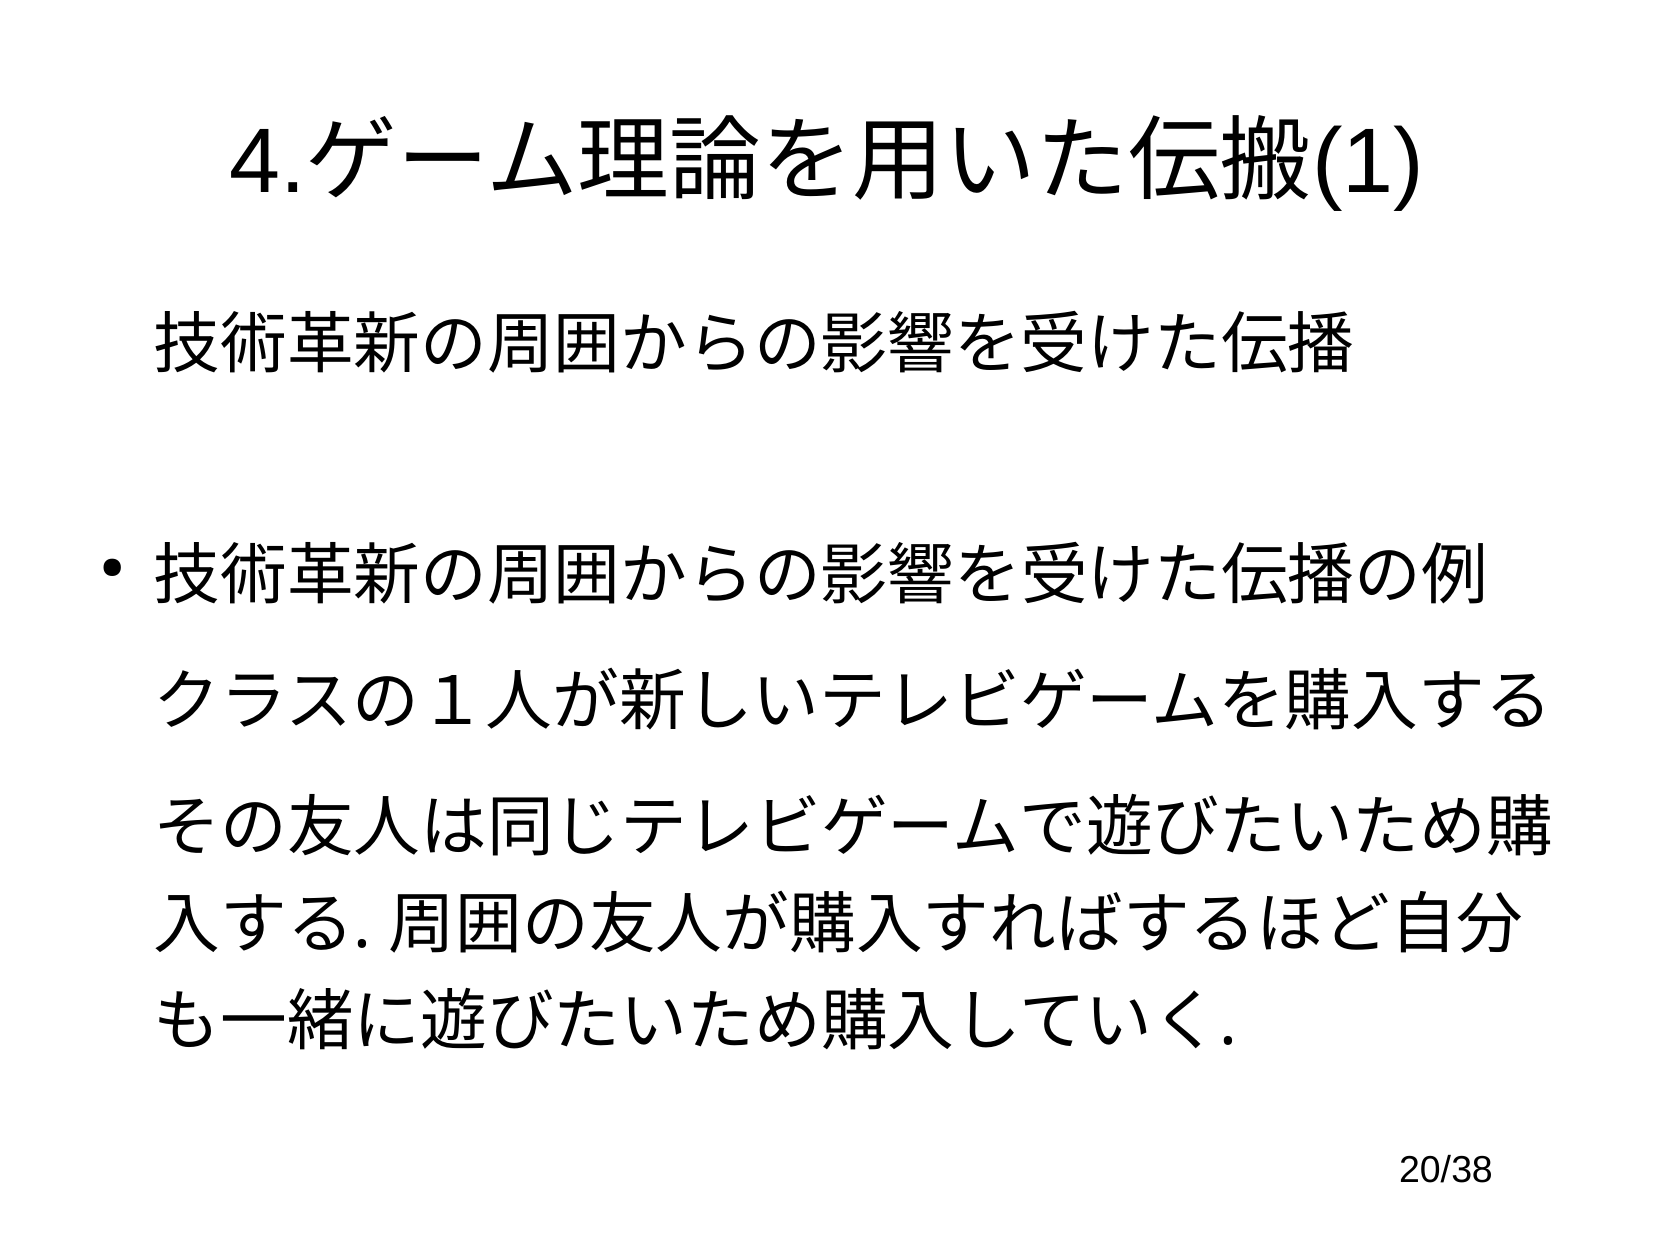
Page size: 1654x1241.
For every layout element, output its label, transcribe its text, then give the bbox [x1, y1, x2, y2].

list 技術革新の周囲からの影響を受けた伝播 技術革新の周囲からの影響を受けた伝播の例 クラスの１人が新しいテレビゲームを購入する その友人は同じテレビゲームで遊びたいため購入する. 周囲の友人が購入すればするほど自分も一緒に遊びたいため購入していく. [82, 290, 1571, 1109]
text_box <番号>/38 [1413, 1140, 1608, 1211]
title 4.ゲーム理論を用いた伝搬(1) [82, 49, 1571, 257]
